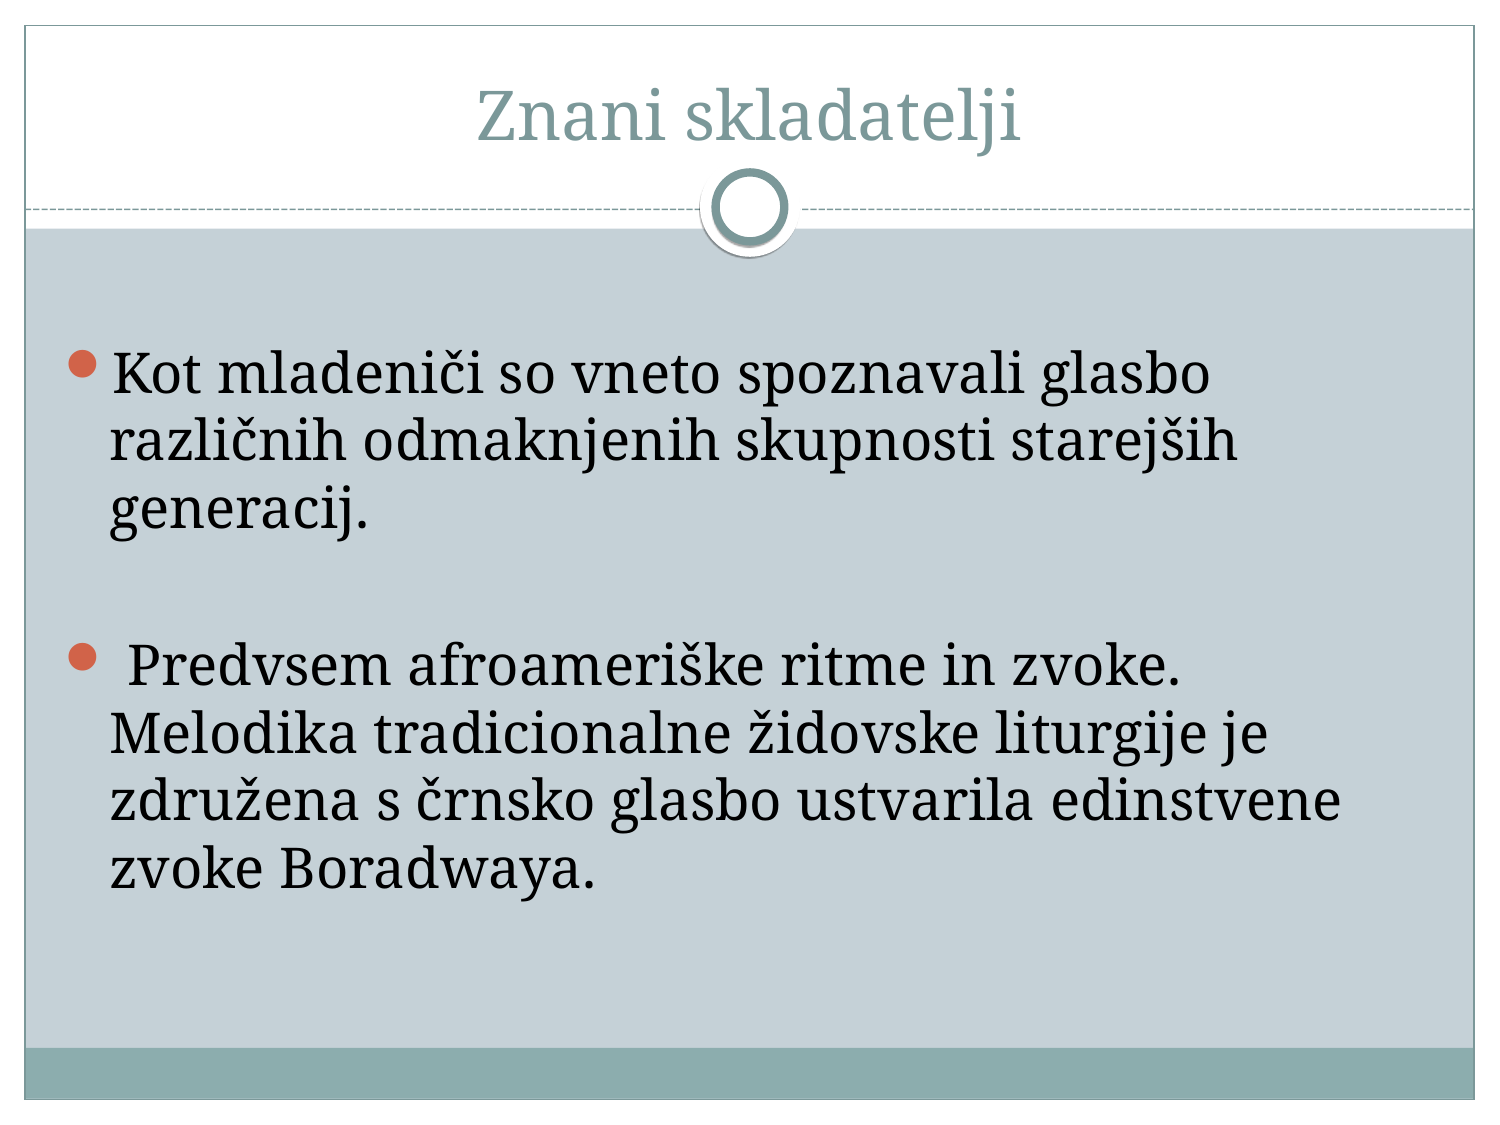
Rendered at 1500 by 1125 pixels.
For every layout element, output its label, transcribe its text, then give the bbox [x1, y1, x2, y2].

title Znani skladatelji [49, 37, 1450, 162]
list Kot mladeniči so vneto spoznavali glasbo različnih odmaknjenih skupnosti starejših generacij. Predvsem afroameriške ritme in zvoke. Melodika tradicionalne židovske liturgije je združena s črnsko glasbo ustvarila edinstvene zvoke Boradwaya. [49, 250, 1445, 1001]
